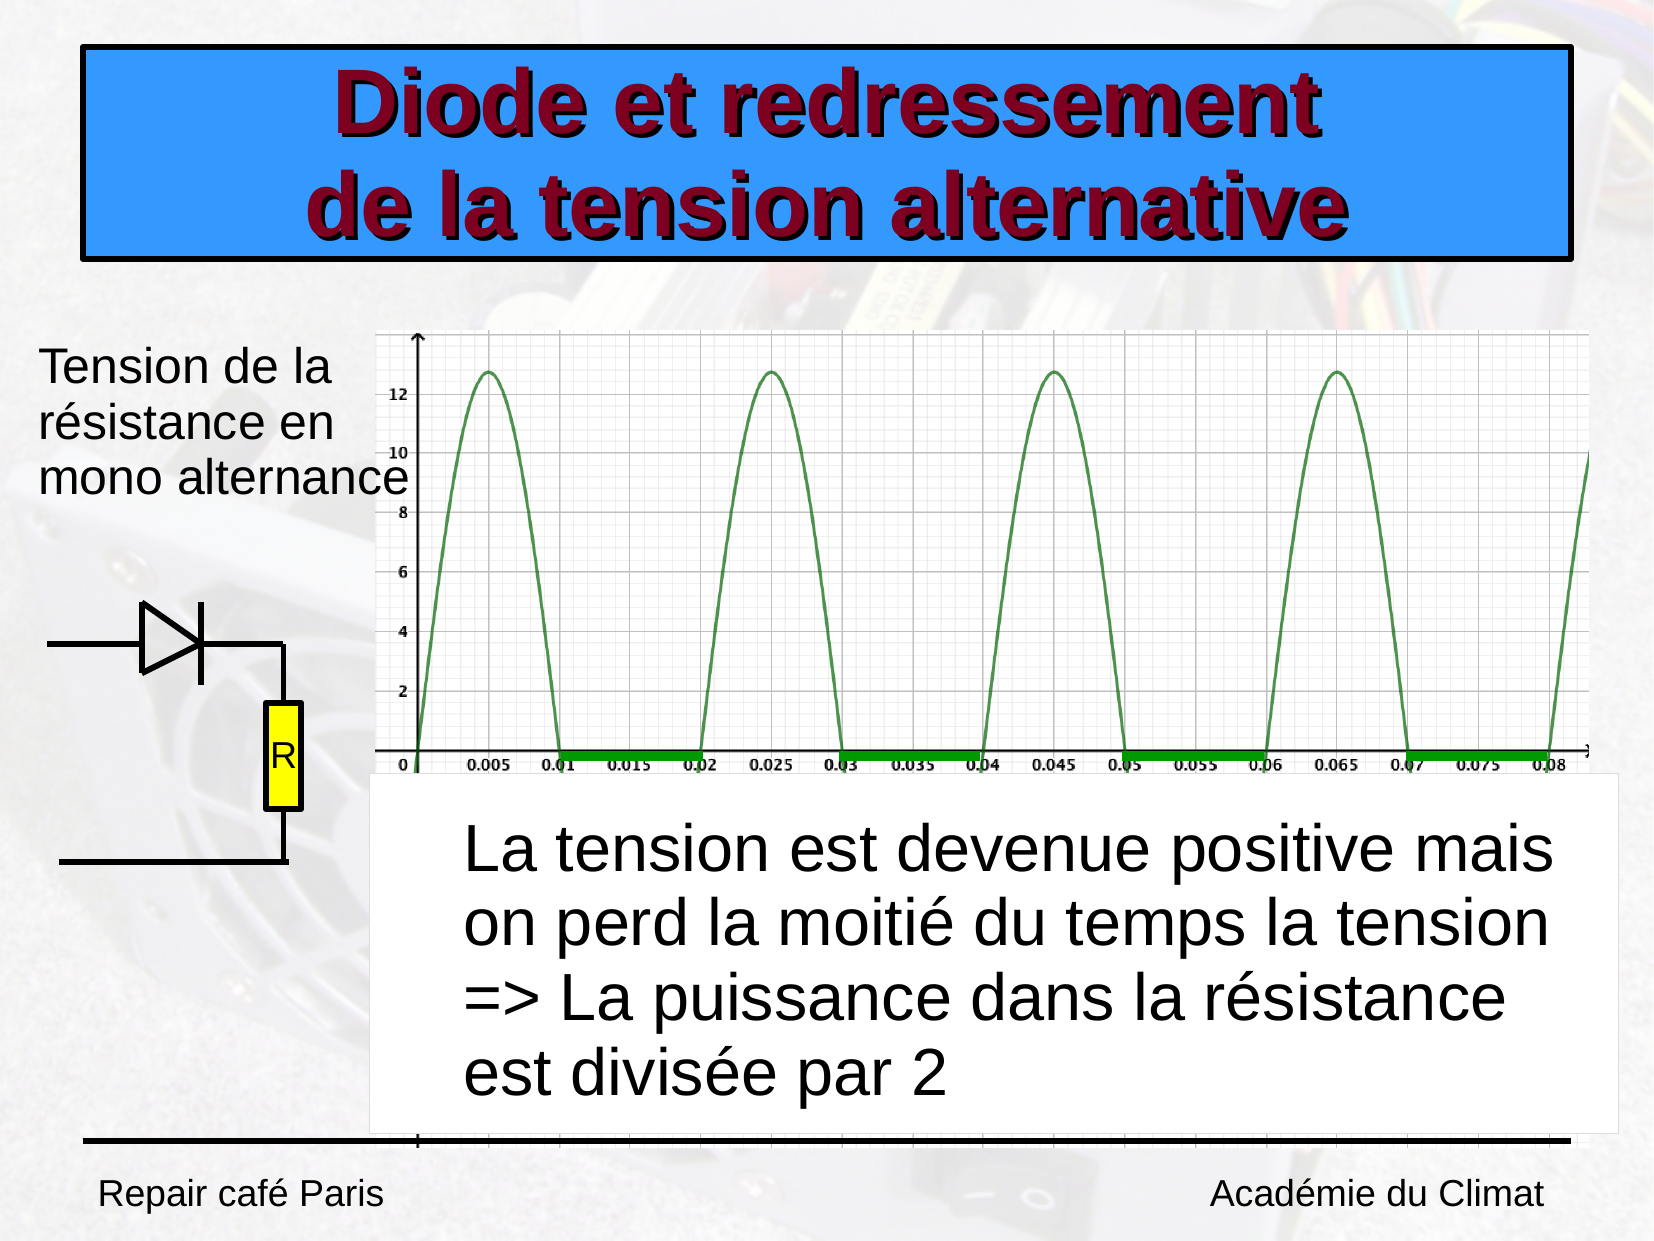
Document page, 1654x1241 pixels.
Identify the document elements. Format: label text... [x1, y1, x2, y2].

text_box R [265, 702, 302, 810]
title Diode et redressement de la tension alternative [82, 47, 1571, 259]
text_box Repair café Paris Académie du Climat [82, 1164, 1571, 1222]
picture [0, 0, 1654, 1241]
text_box La tension est devenue positive mais on perd la moitié du temps la tension => La puissance dans la résistance est divisée par 2 [448, 803, 1572, 1118]
text_box Tension de la résistance en mono alternance [23, 330, 426, 513]
text_box [369, 773, 1619, 1134]
